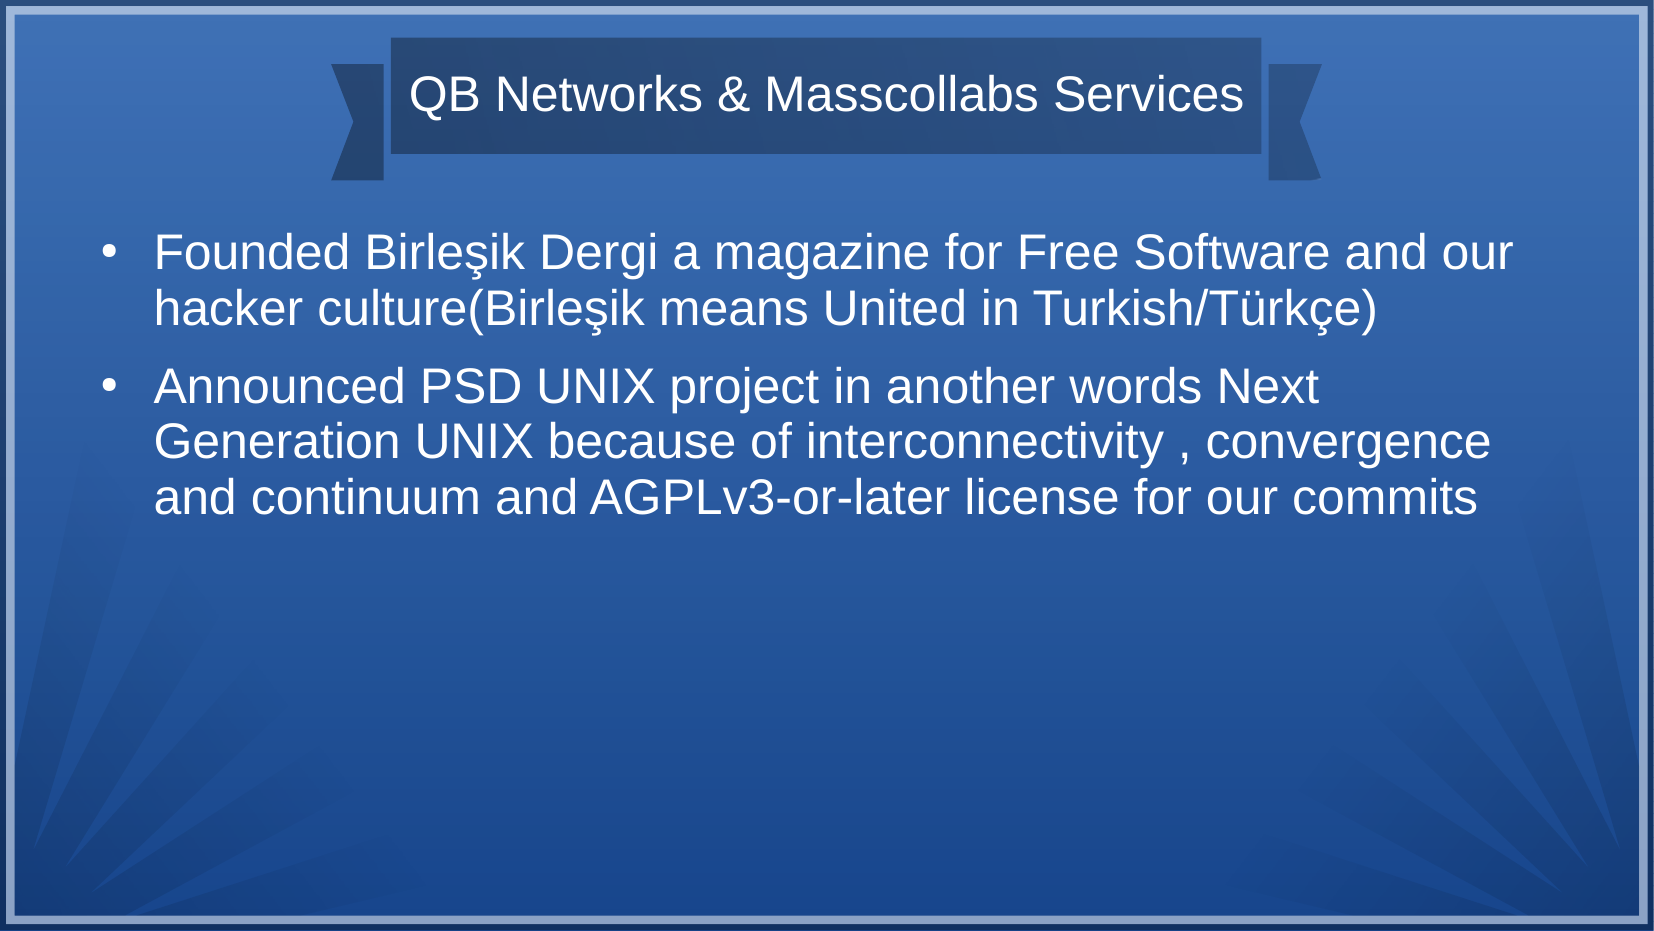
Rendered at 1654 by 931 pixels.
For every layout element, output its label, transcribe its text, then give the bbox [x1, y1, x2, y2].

list Founded Birleşik Dergi a magazine for Free Software and our hacker culture(Birleşik means United in Turkish/Türkçe) Announced PSD UNIX project in another words Next Generation UNIX because of interconnectivity , convergence and continuum and AGPLv3-or-later license for our commits [82, 224, 1571, 848]
title QB Networks & Masscollabs Services [389, 35, 1264, 154]
